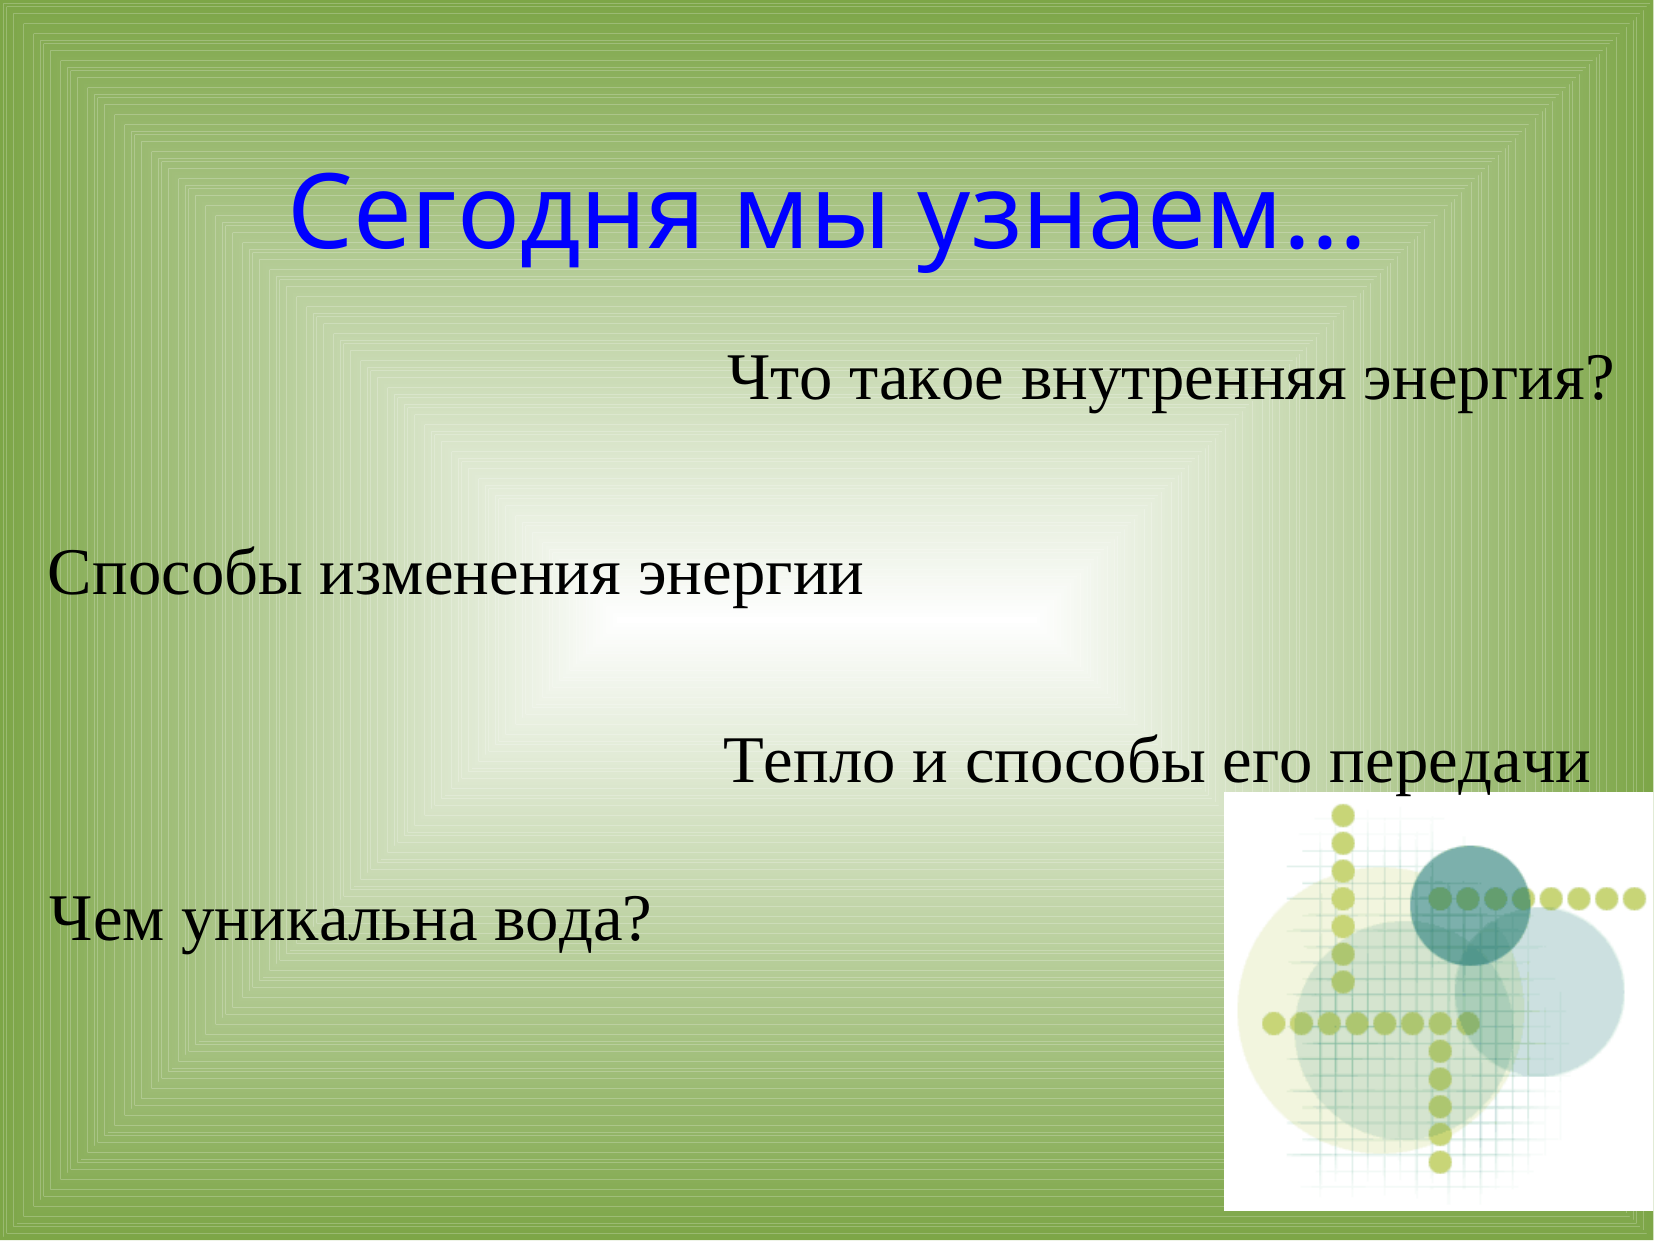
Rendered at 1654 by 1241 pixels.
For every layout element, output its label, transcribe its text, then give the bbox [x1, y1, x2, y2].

text_box Сегодня мы узнаем... [121, 102, 1534, 310]
text_box Чем уникальна вода? [16, 872, 945, 946]
text_box Тепло и способы его передачи [708, 708, 1654, 784]
text_box Что такое внутренняя энергия? [708, 335, 1654, 443]
text_box Cпособы изменения энергии [29, 531, 886, 680]
picture [1224, 792, 1654, 1211]
